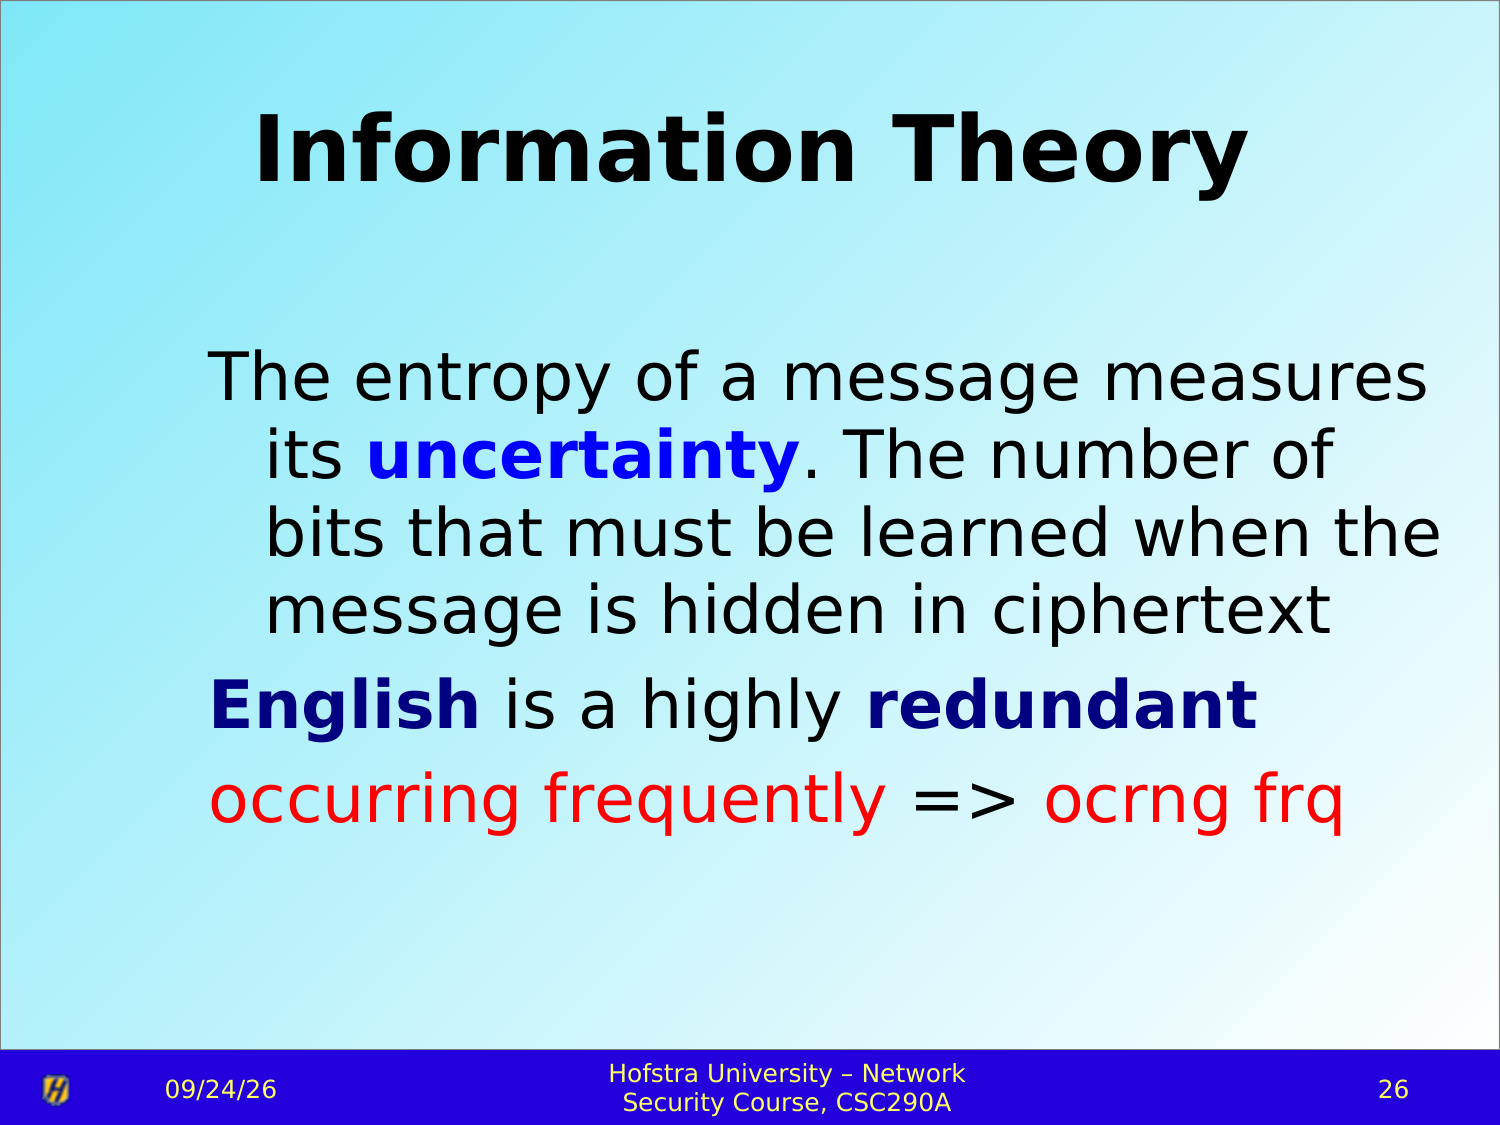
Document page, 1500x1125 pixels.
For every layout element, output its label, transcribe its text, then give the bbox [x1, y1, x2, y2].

list The entropy of a message measures its uncertainty. The number of bits that must be learned when the message is hidden in ciphertext English is a highly redundant occurring frequently => ocrng frq [193, 331, 1469, 1007]
picture [37, 1072, 76, 1110]
title Information Theory [112, 88, 1391, 212]
